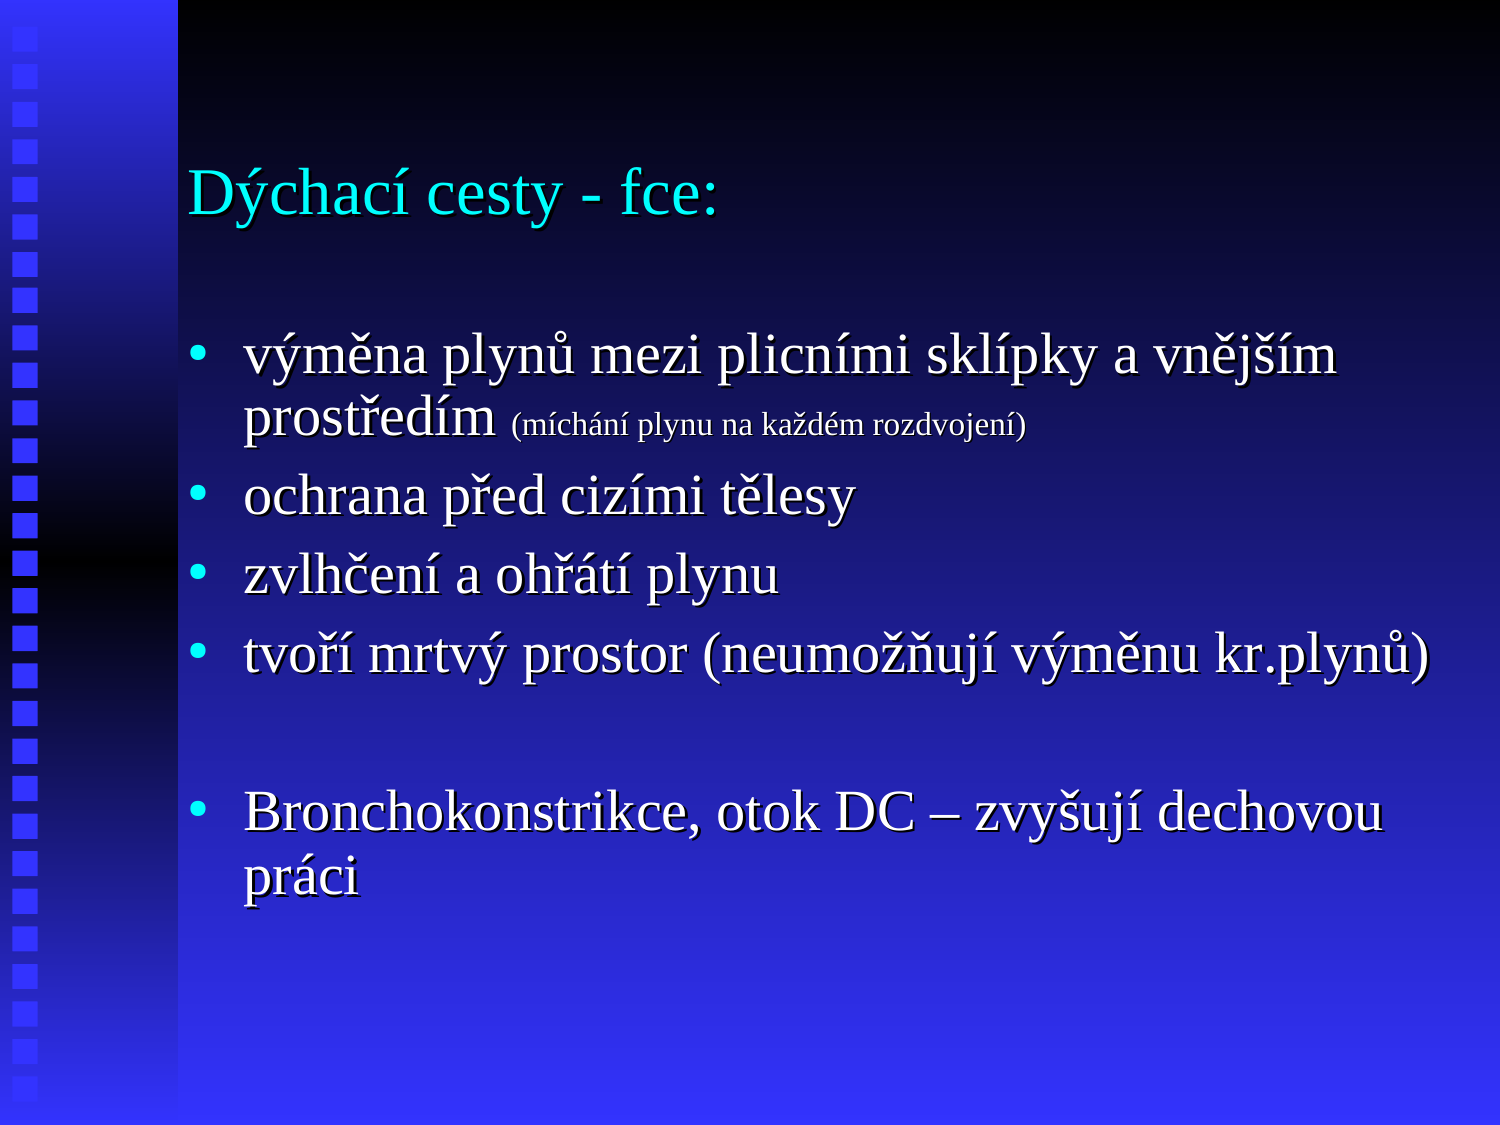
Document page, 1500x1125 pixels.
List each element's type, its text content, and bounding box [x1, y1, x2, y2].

list výměna plynů mezi plicními sklípky a vnějším prostředím (míchání plynu na každém rozdvojení) ochrana před cizími tělesy zvlhčení a ohřátí plynu tvoří mrtvý prostor (neumožňují výměnu kr.plynů) Bronchokonstrikce, otok DC – zvyšují dechovou práci [187, 324, 1463, 1001]
title Dýchací cesty - fce: [187, 99, 1463, 288]
